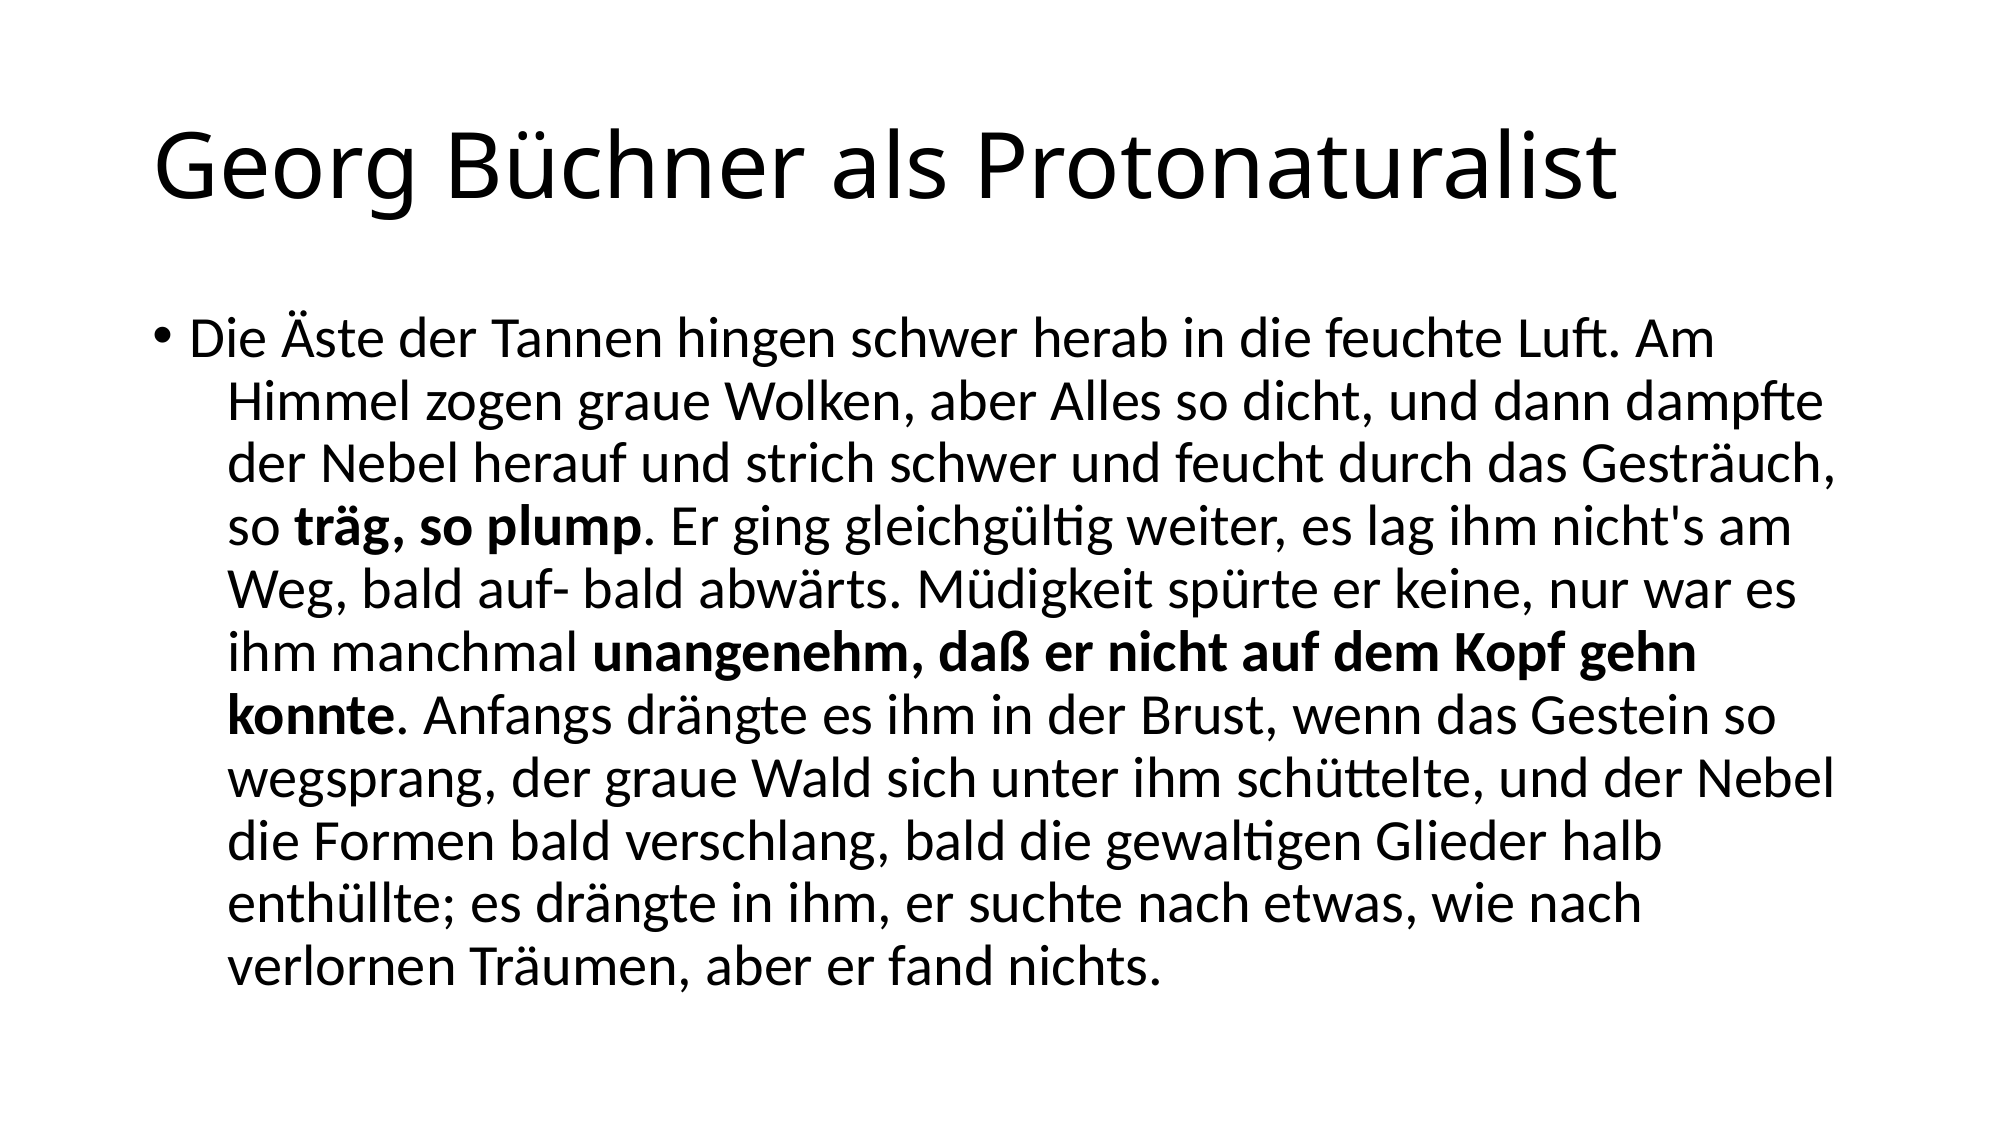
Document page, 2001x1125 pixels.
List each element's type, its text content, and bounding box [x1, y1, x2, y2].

title Georg Büchner als Protonaturalist [137, 59, 1863, 278]
list Die Äste der Tannen hingen schwer herab in die feuchte Luft. Am Himmel zogen graue Wolken, aber Alles so dicht, und dann dampfte der Nebel herauf und strich schwer und feucht durch das Gesträuch, so träg, so plump. Er ging gleichgültig weiter, es lag ihm nicht's am Weg, bald auf- bald abwärts. Müdigkeit spürte er keine, nur war es ihm manchmal unangenehm, daß er nicht auf dem Kopf gehn konnte. Anfangs drängte es ihm in der Brust, wenn das Gestein so wegsprang, der graue Wald sich unter ihm schüttelte, und der Nebel die Formen bald verschlang, bald die gewaltigen Glieder halb enthüllte; es drängte in ihm, er suchte nach etwas, wie nach verlornen Träumen, aber er fand nichts. [137, 299, 1863, 1014]
